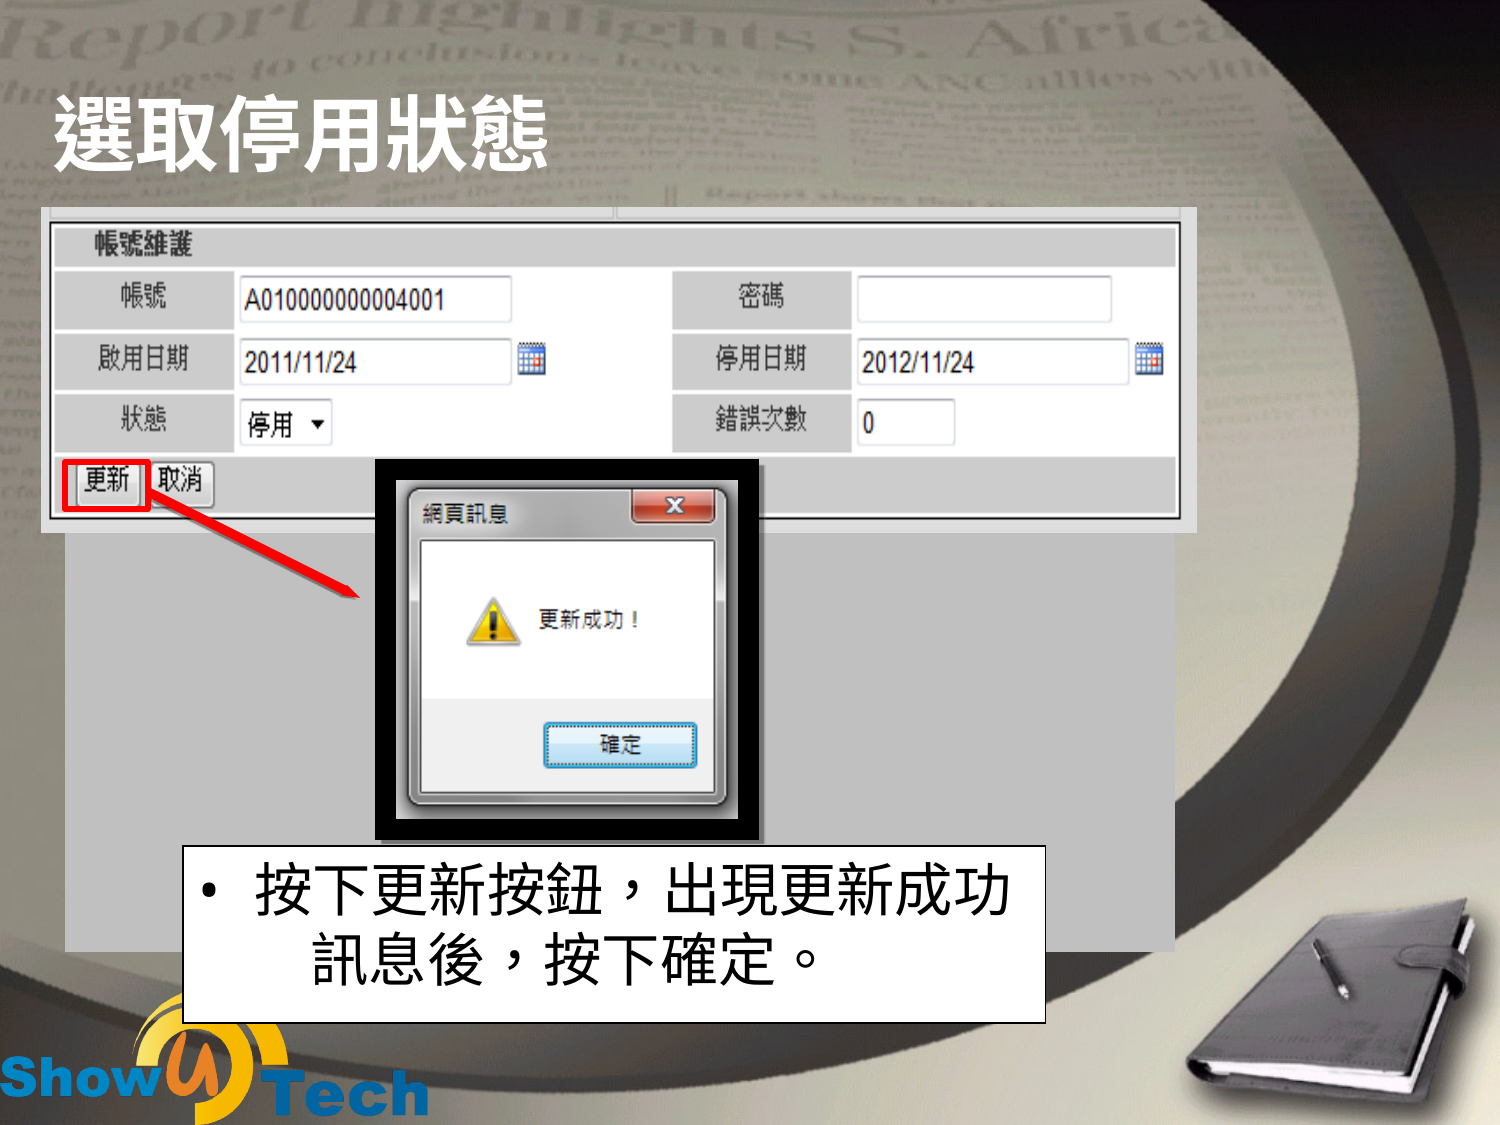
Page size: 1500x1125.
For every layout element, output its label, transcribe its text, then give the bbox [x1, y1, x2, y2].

picture [68, 465, 145, 506]
text_box 按下更新按鈕，出現更新成功訊息後，按下確定。 [183, 846, 1046, 1024]
picture [395, 479, 739, 819]
picture [41, 208, 1197, 533]
picture [759, 465, 764, 533]
title 選取停用狀態 [37, 75, 1163, 175]
